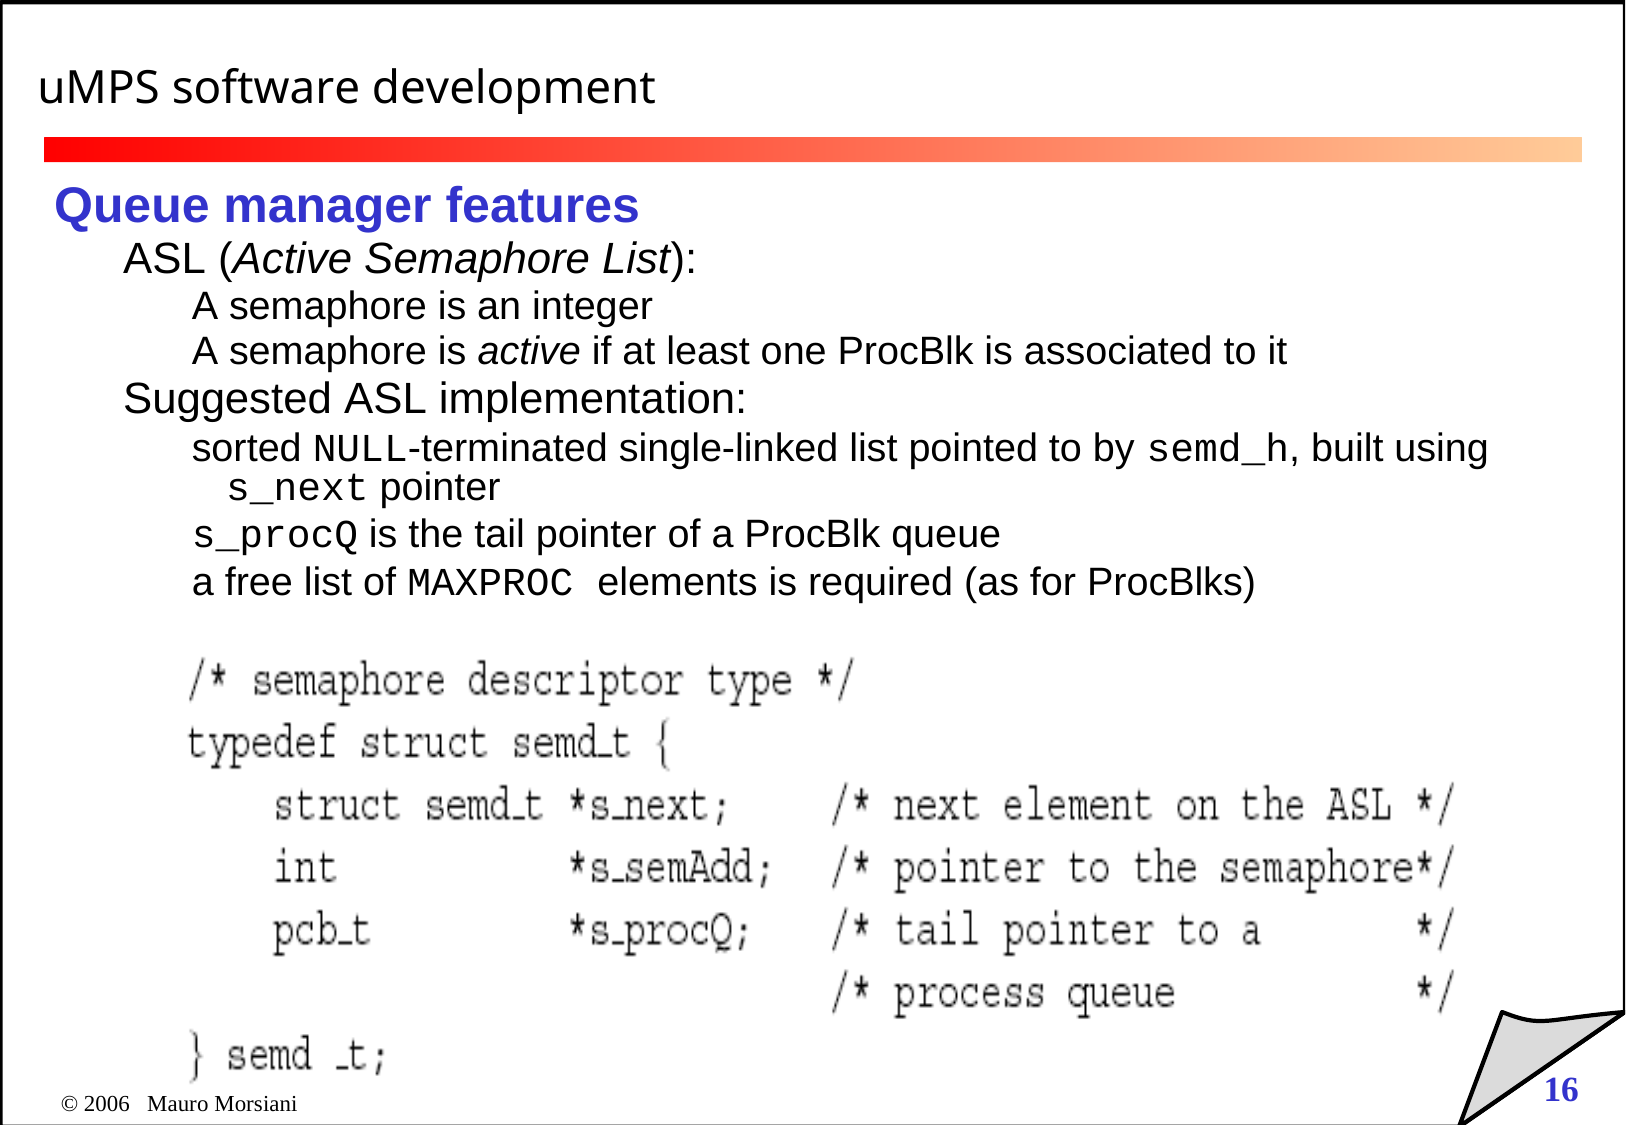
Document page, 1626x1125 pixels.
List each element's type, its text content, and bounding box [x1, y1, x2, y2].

title uMPS software development [37, 44, 1587, 130]
list Queue manager features ASL (Active Semaphore List): A semaphore is an integer A semaphore is active if at least one ProcBlk is associated to it Suggested ASL implementation: sorted NULL-terminated single-linked list pointed to by semd_h, built using s_next pointer s_procQ is the tail pointer of a ProcBlk queue a free list of MAXPROC elements is required (as for ProcBlks) [54, 187, 1557, 702]
picture [182, 702, 1466, 1090]
